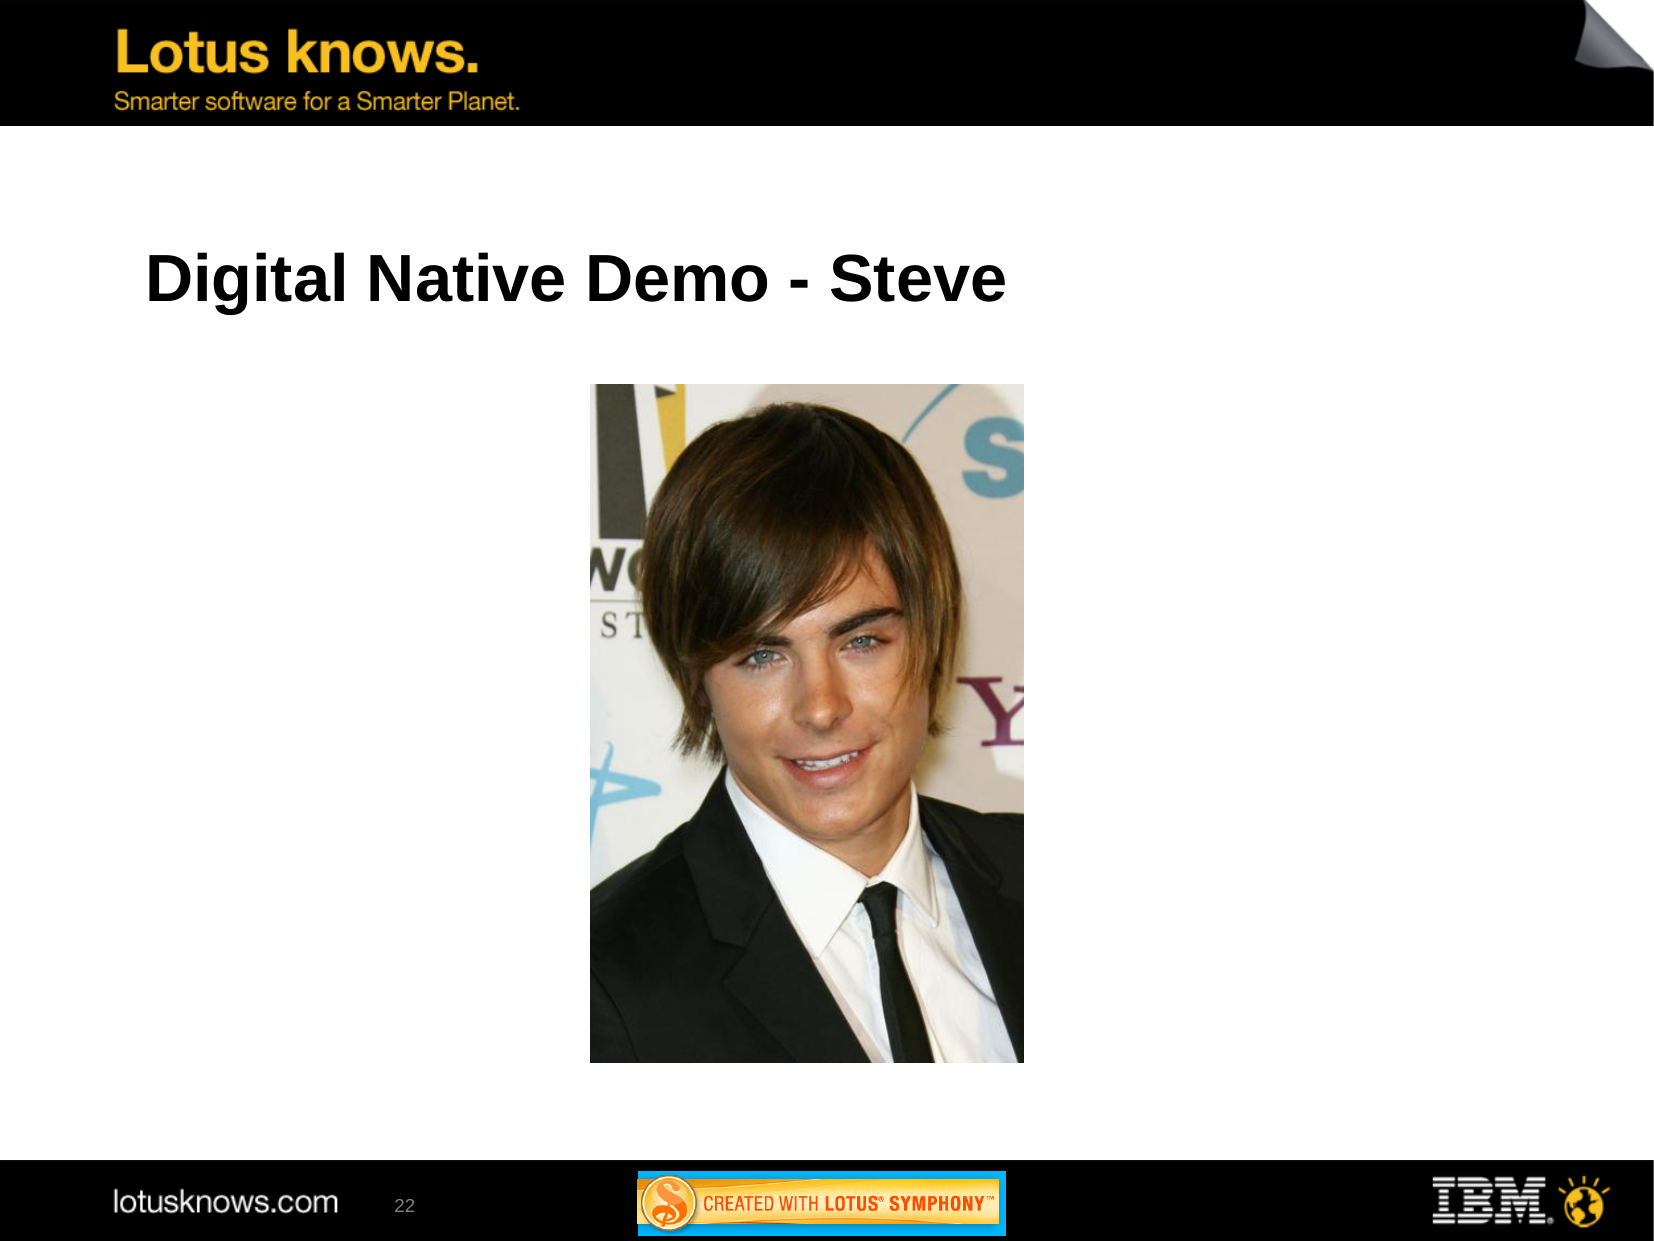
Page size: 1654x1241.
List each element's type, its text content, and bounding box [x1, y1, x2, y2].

picture [0, 1160, 1654, 1241]
title Digital Native Demo - Steve [145, 144, 1513, 316]
picture [0, 0, 1654, 126]
picture [590, 384, 1024, 1063]
